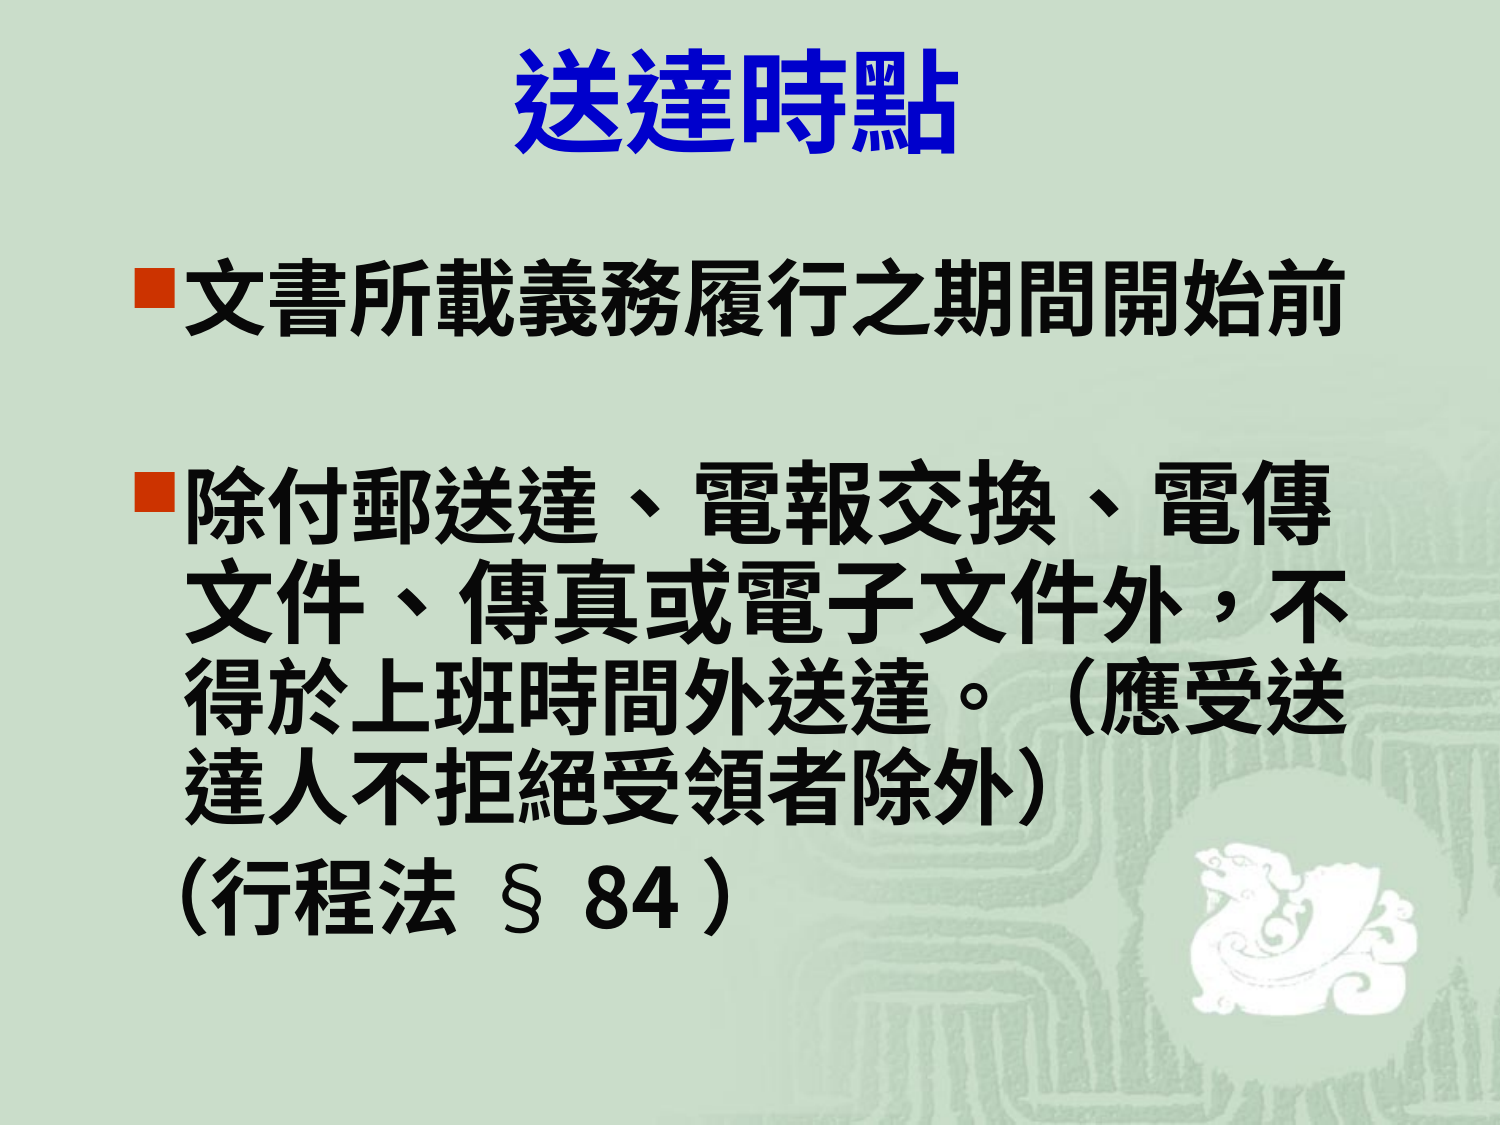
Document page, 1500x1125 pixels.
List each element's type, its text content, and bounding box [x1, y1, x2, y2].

picture [0, 0, 1500, 1125]
title 送達時點 [75, 40, 1399, 160]
list 文書所載義務履行之期間開始前 除付郵送達、電報交換、電傳文件、傳真或電子文件外，不得於上班時間外送達。（應受送達人不拒絕受領者除外） （行程法§ 84） [112, 249, 1388, 925]
